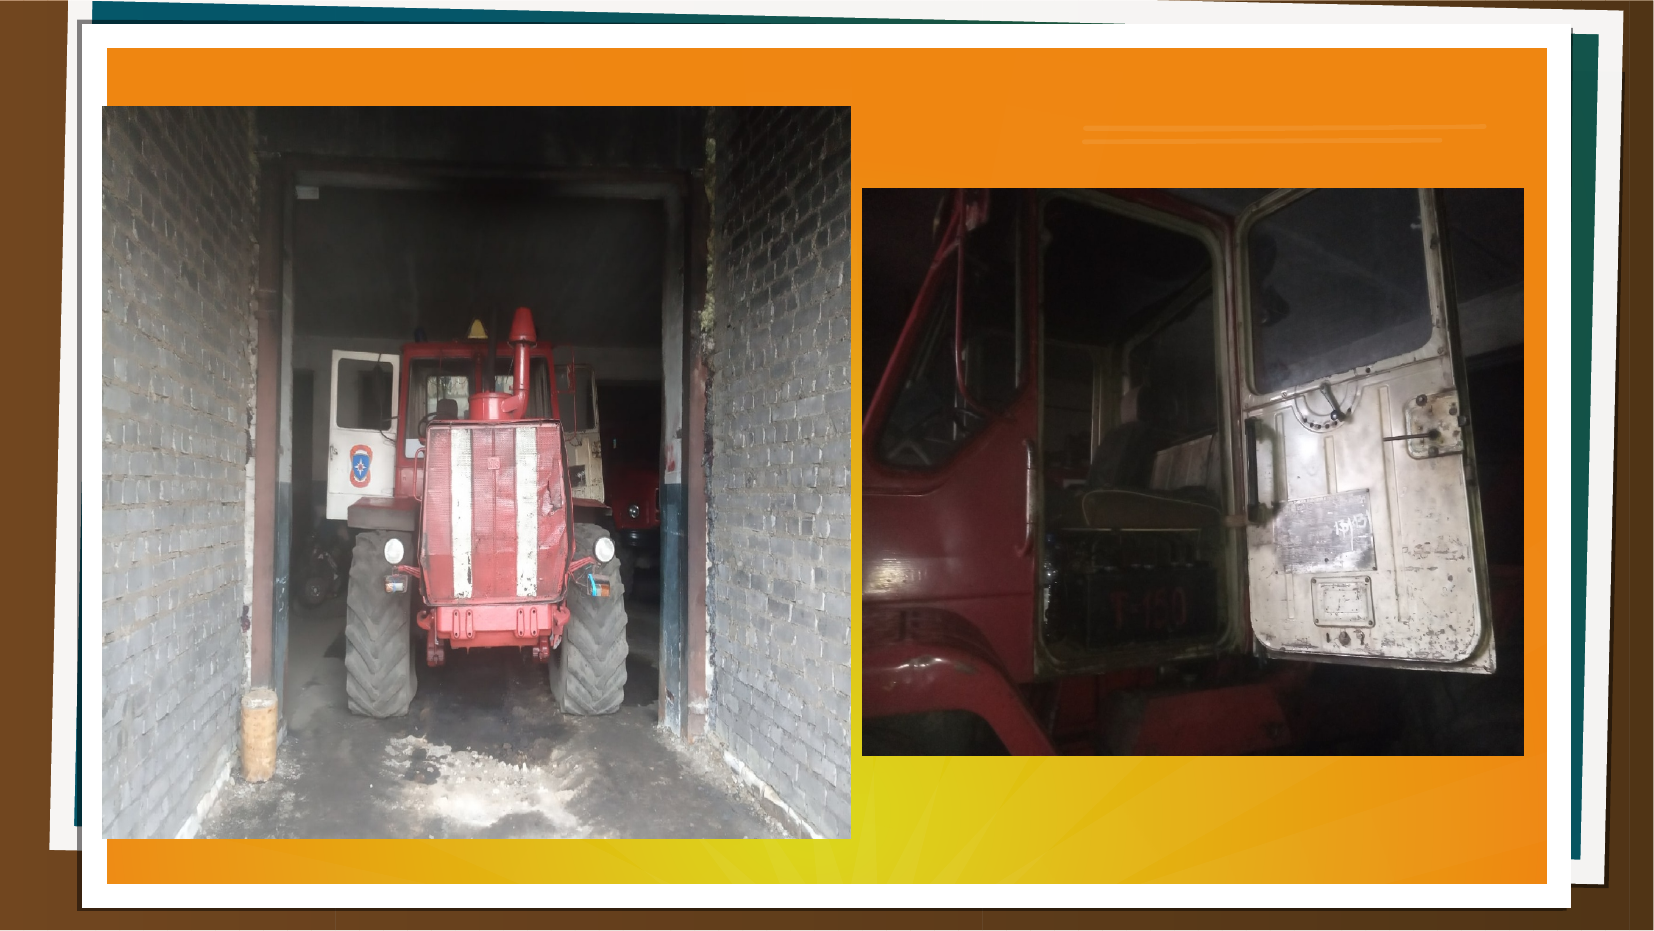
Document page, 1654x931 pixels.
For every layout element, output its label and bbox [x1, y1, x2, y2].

picture [862, 188, 1524, 756]
picture [102, 106, 851, 839]
